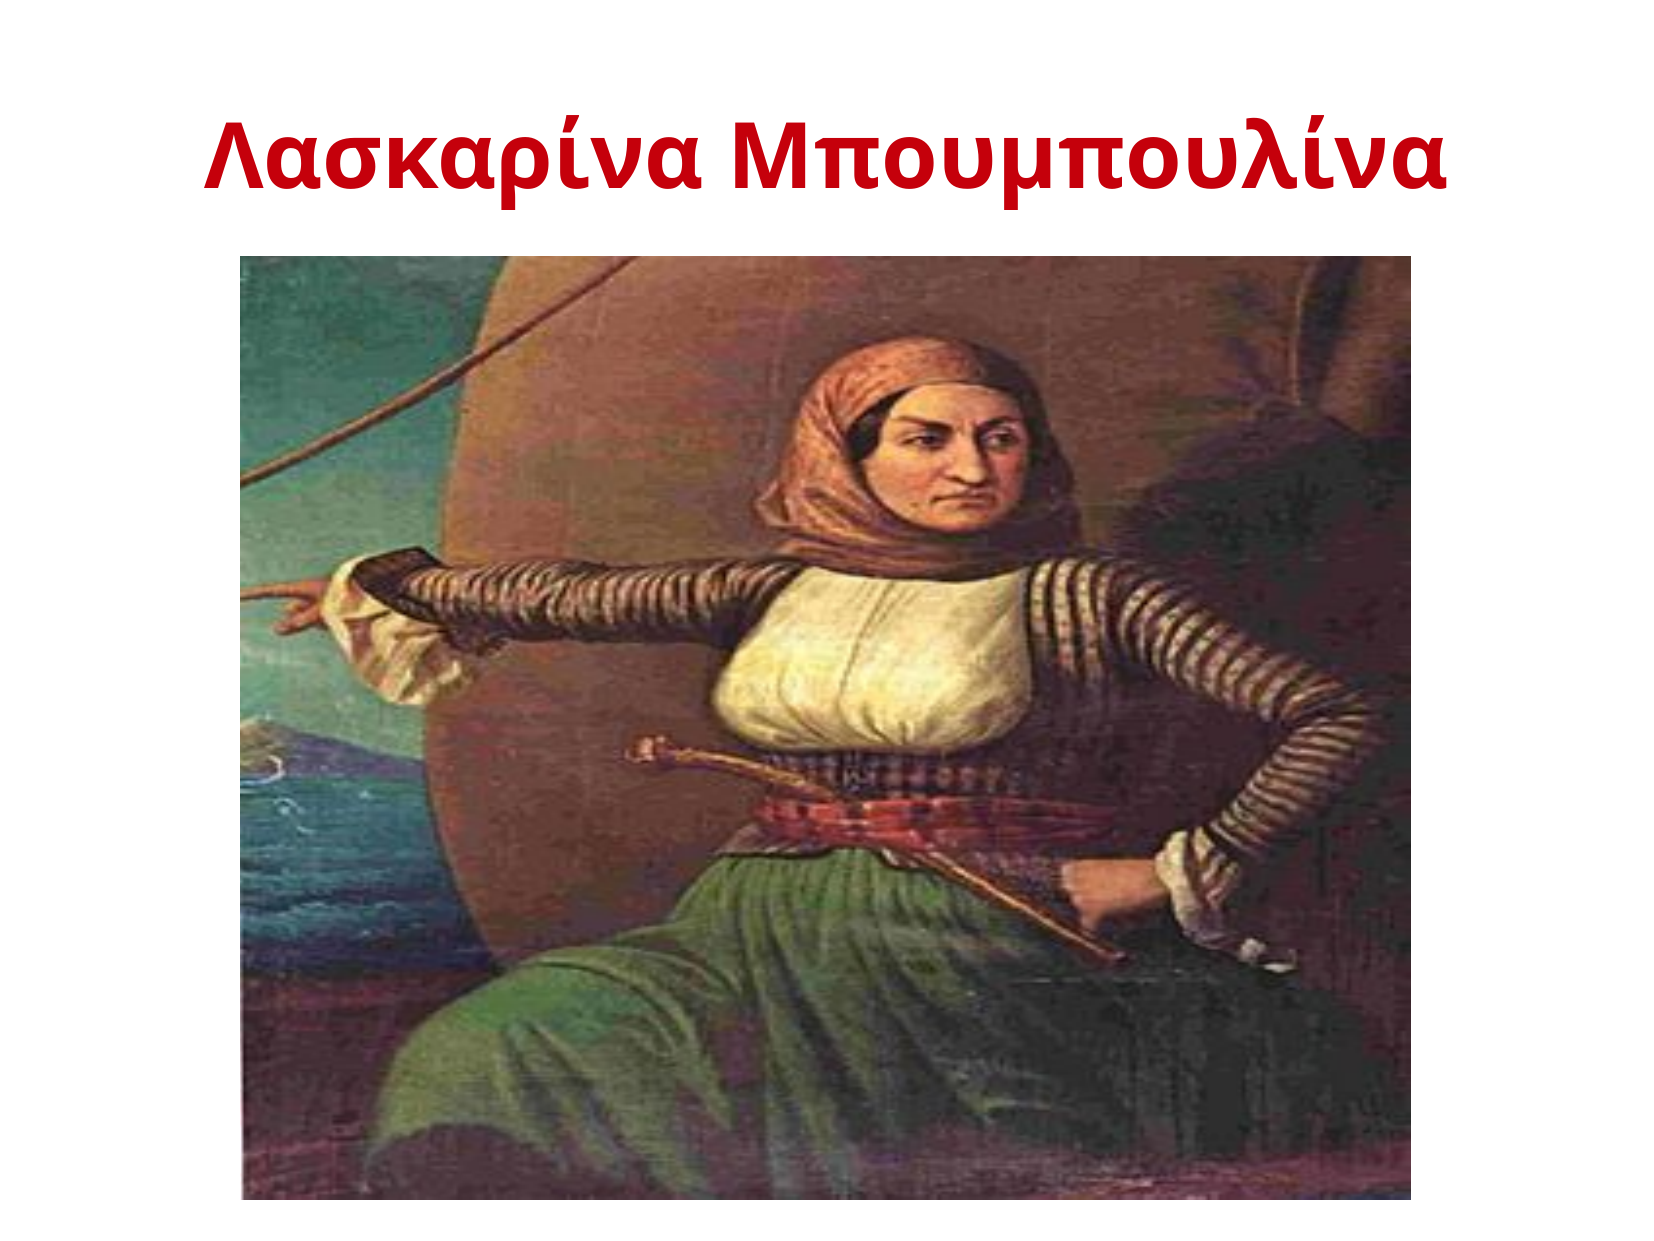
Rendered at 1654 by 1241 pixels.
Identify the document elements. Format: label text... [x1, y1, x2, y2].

picture [240, 256, 1411, 1201]
title Λασκαρίνα Μπουμπουλίνα [82, 49, 1571, 257]
